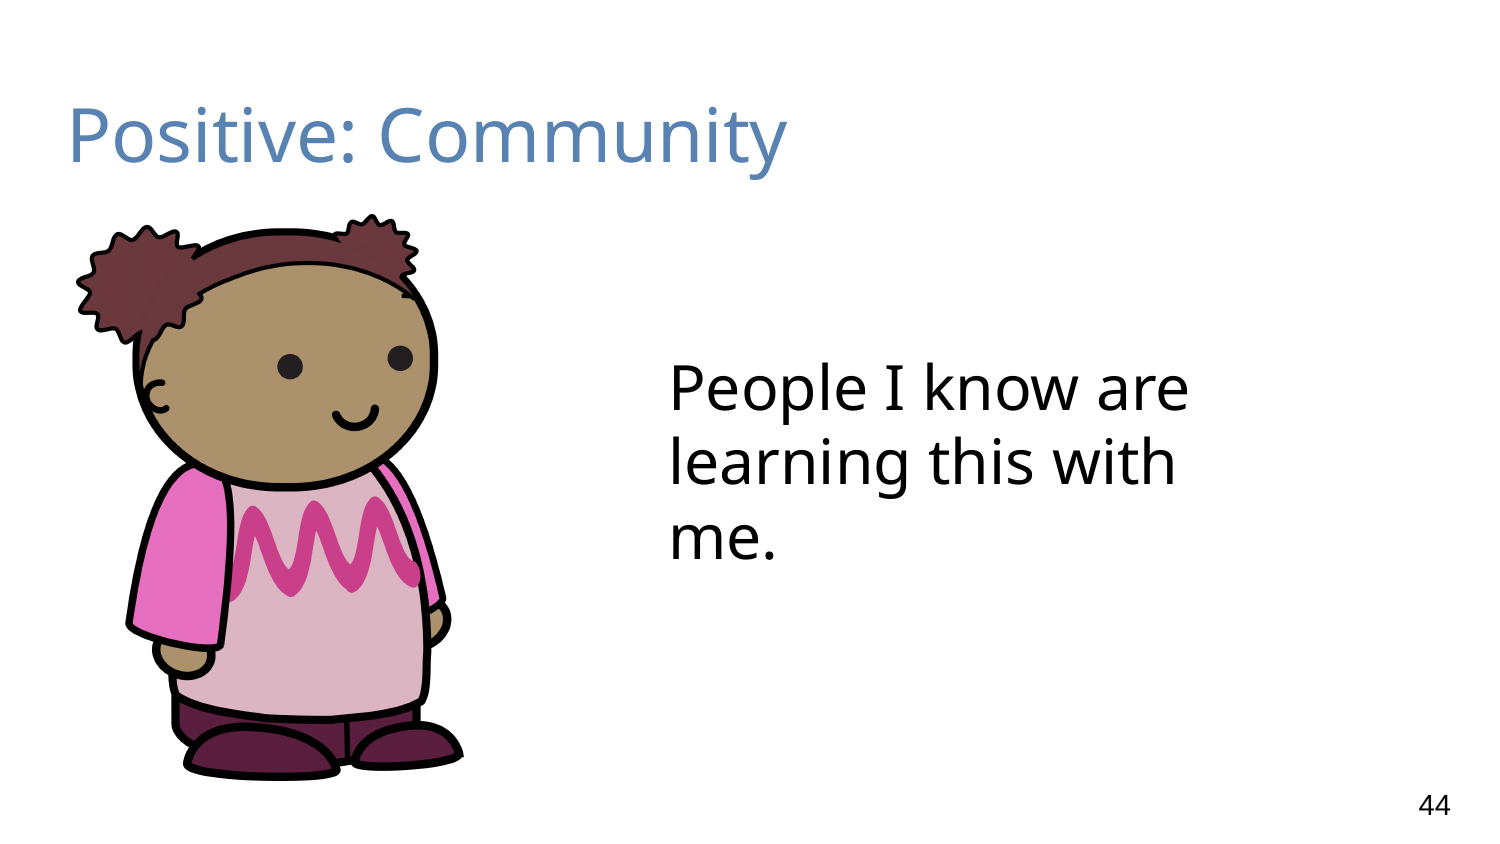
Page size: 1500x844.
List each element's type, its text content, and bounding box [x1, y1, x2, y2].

title Positive: Community [51, 72, 1449, 167]
picture [76, 214, 464, 781]
text_box People I know are learning this with me. [653, 332, 1308, 639]
